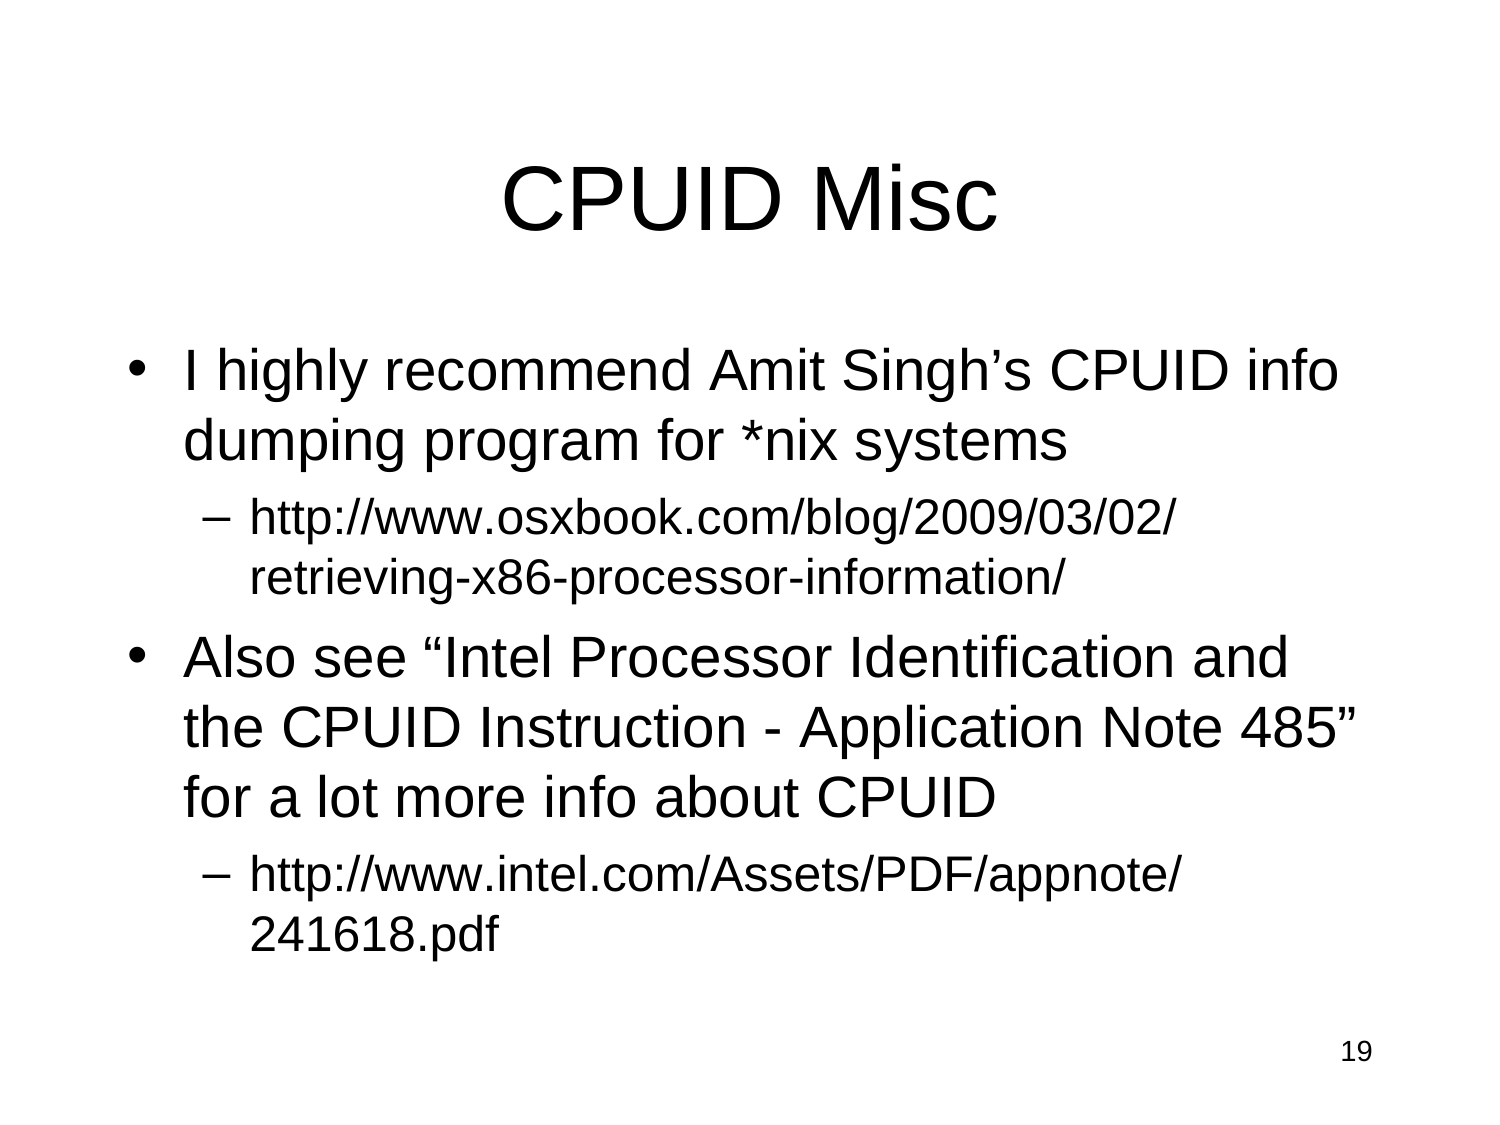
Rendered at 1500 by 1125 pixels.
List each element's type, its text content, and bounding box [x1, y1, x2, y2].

text_box <number> [1074, 1025, 1388, 1101]
list I highly recommend Amit Singh’s CPUID info dumping program for *nix systems http://www.osxbook.com/blog/2009/03/02/retrieving-x86-processor-information/ Also see “Intel Processor Identification and the CPUID Instruction - Application Note 485” for a lot more info about CPUID http://www.intel.com/Assets/PDF/appnote/241618.pdf [112, 324, 1388, 1001]
title CPUID Misc [112, 99, 1388, 288]
